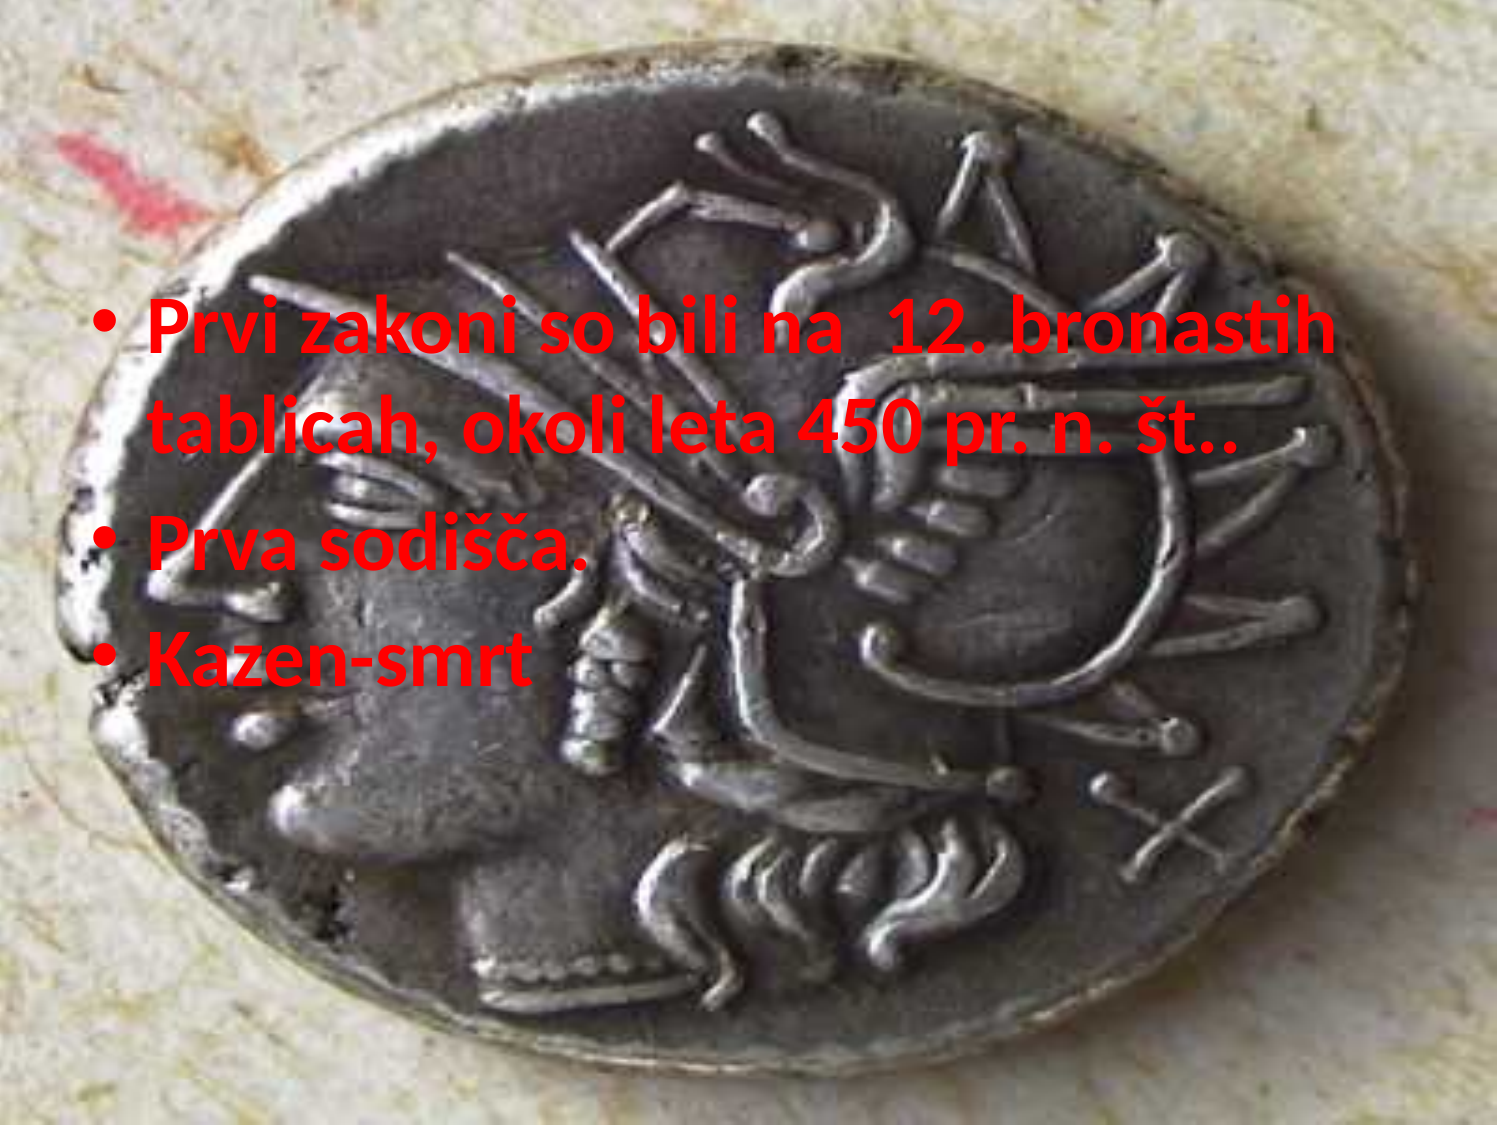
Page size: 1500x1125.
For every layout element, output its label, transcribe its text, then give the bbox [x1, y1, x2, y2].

picture [0, 0, 1497, 1125]
list Prvi zakoni so bili na 12. bronastih tablicah, okoli leta 450 pr. n. št.. Prva sodišča. Kazen-smrt [75, 262, 1425, 1005]
